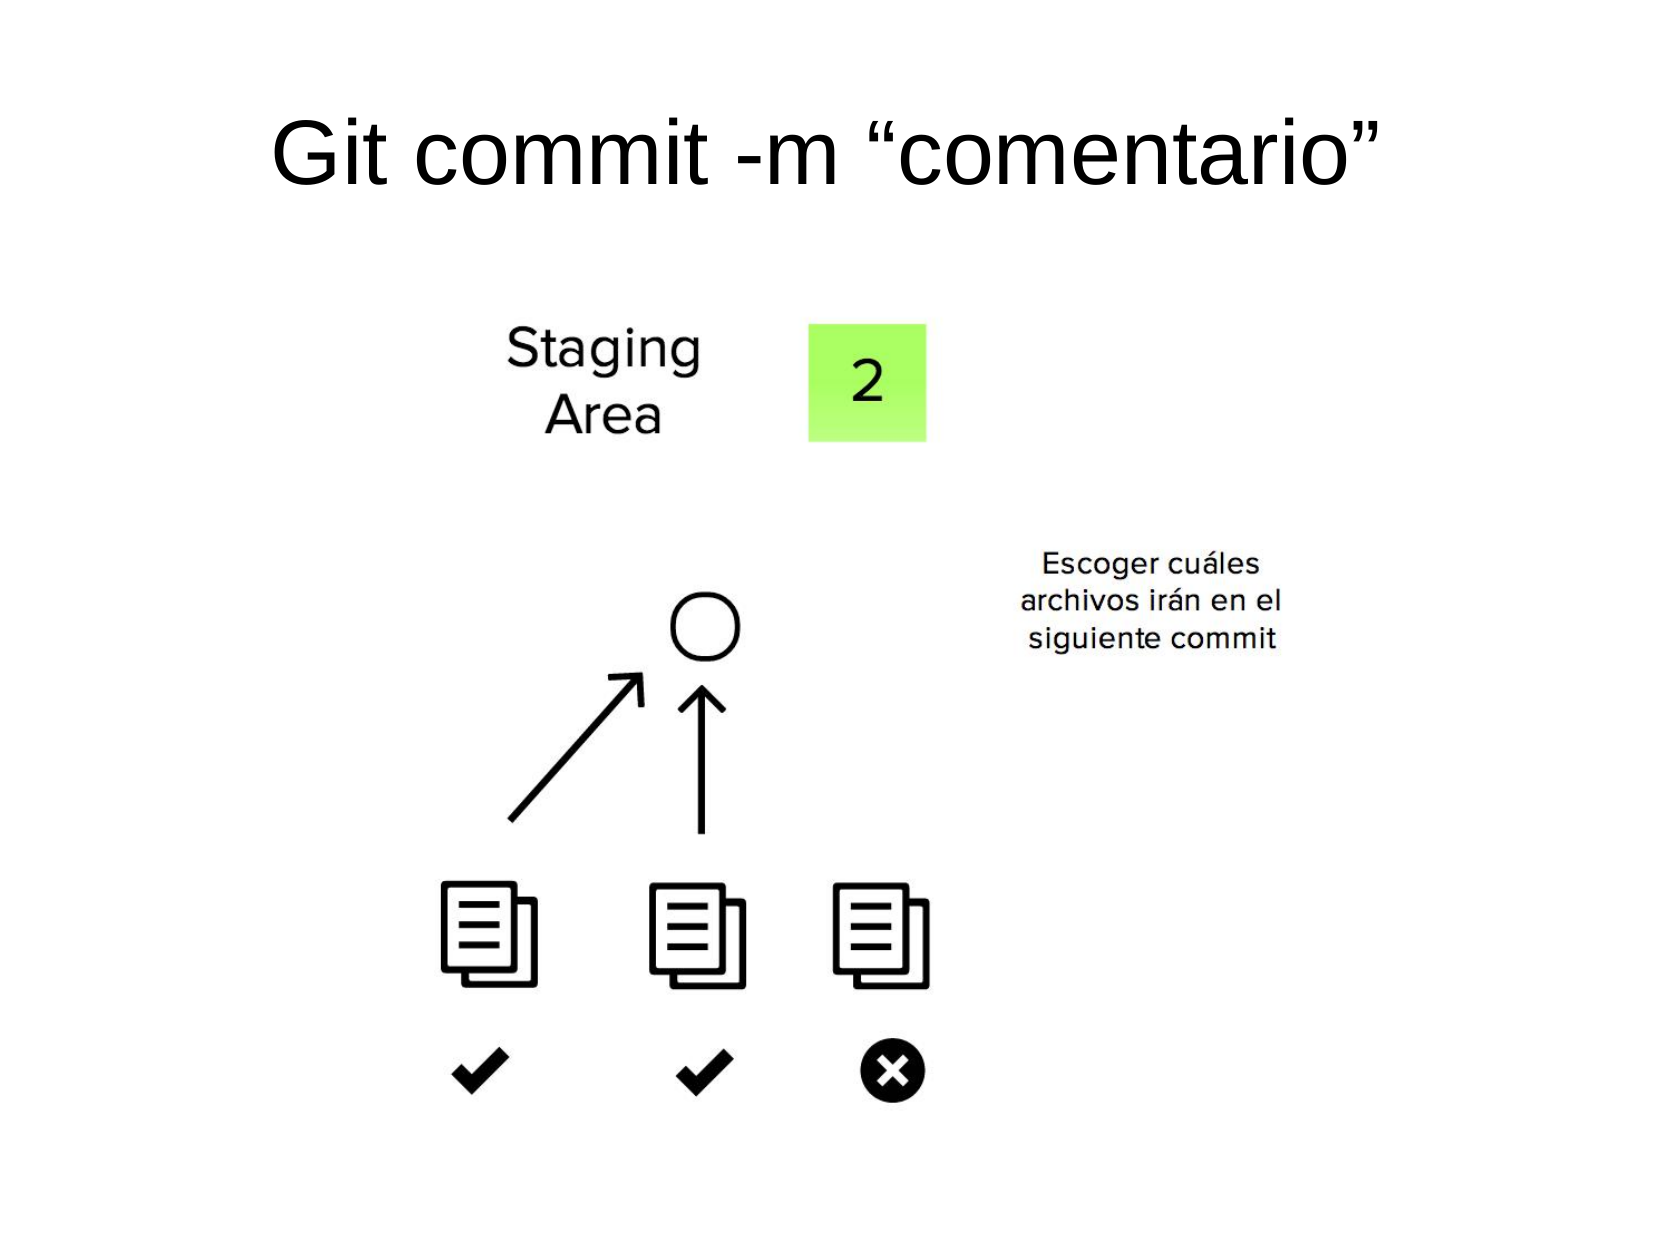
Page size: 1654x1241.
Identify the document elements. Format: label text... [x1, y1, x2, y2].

picture [354, 264, 1377, 1193]
title Git commit -m “comentario” [82, 49, 1571, 257]
